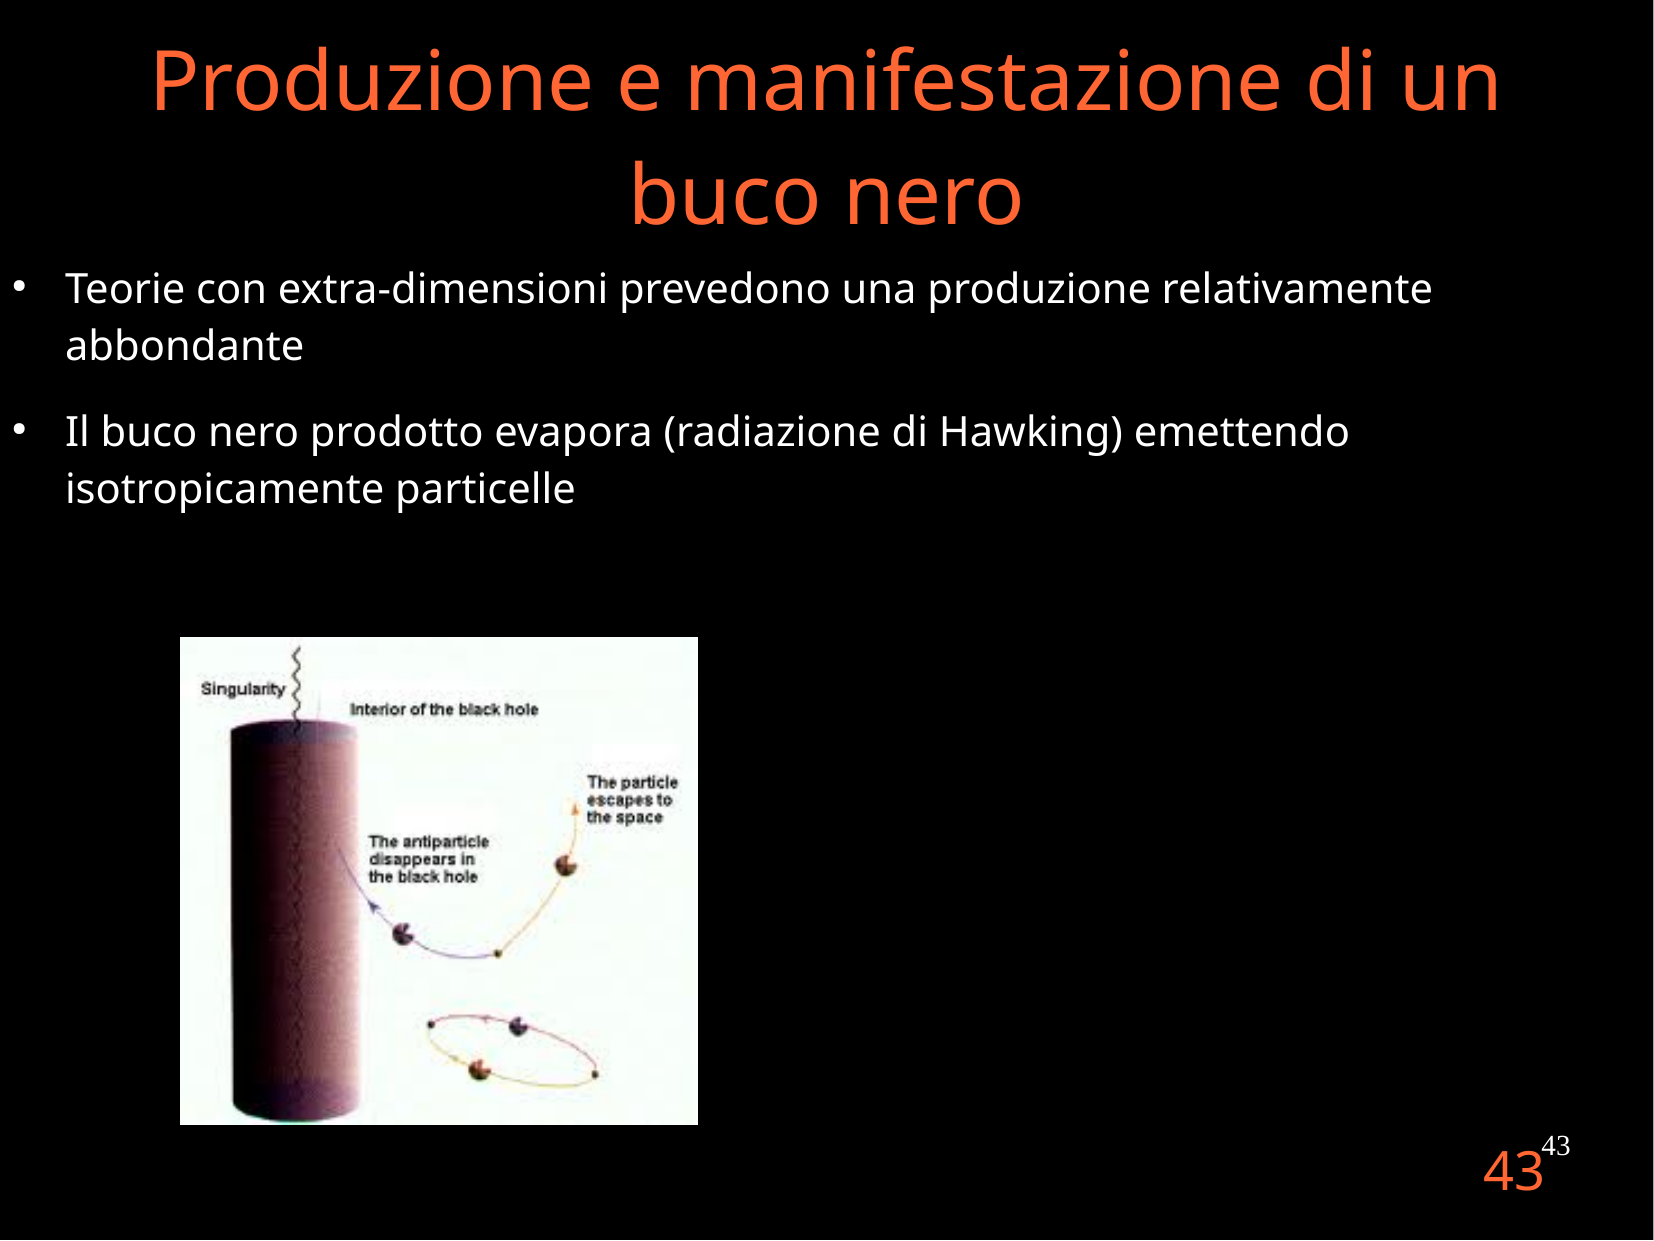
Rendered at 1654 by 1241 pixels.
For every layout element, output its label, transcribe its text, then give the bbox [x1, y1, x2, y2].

title Produzione e manifestazione di un buco nero [82, 29, 1571, 241]
list Teorie con extra-dimensioni prevedono una produzione relativamente abbondante Il buco nero prodotto evapora (radiazione di Hawking) emettendo isotropicamente particelle [0, 258, 1636, 971]
picture [180, 637, 698, 1126]
